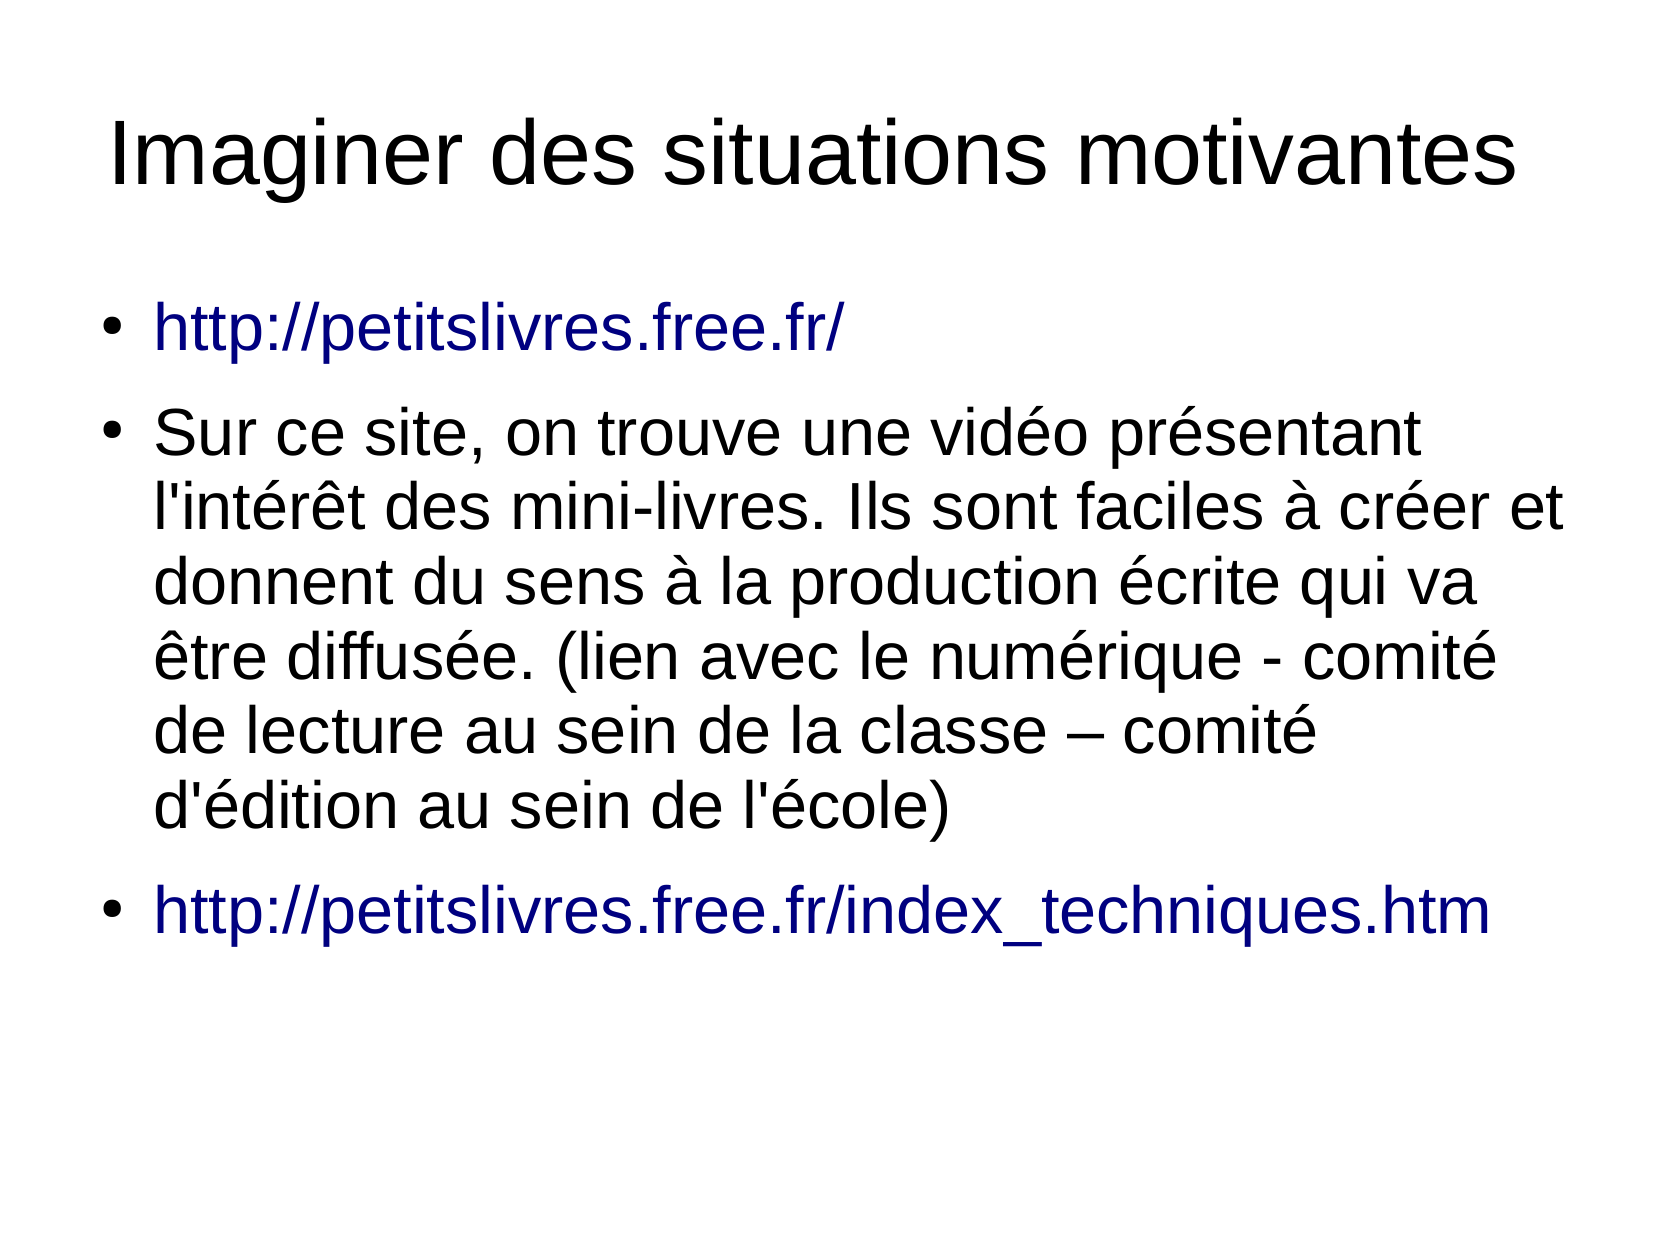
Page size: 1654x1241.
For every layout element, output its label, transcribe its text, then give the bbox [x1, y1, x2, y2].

title Imaginer des situations motivantes [82, 49, 1571, 257]
list http://petitslivres.free.fr/ Sur ce site, on trouve une vidéo présentant l'intérêt des mini-livres. Ils sont faciles à créer et donnent du sens à la production écrite qui va être diffusée. (lien avec le numérique - comité de lecture au sein de la classe – comité d'édition au sein de l'école) http://petitslivres.free.fr/index_techniques.htm [82, 290, 1571, 1109]
